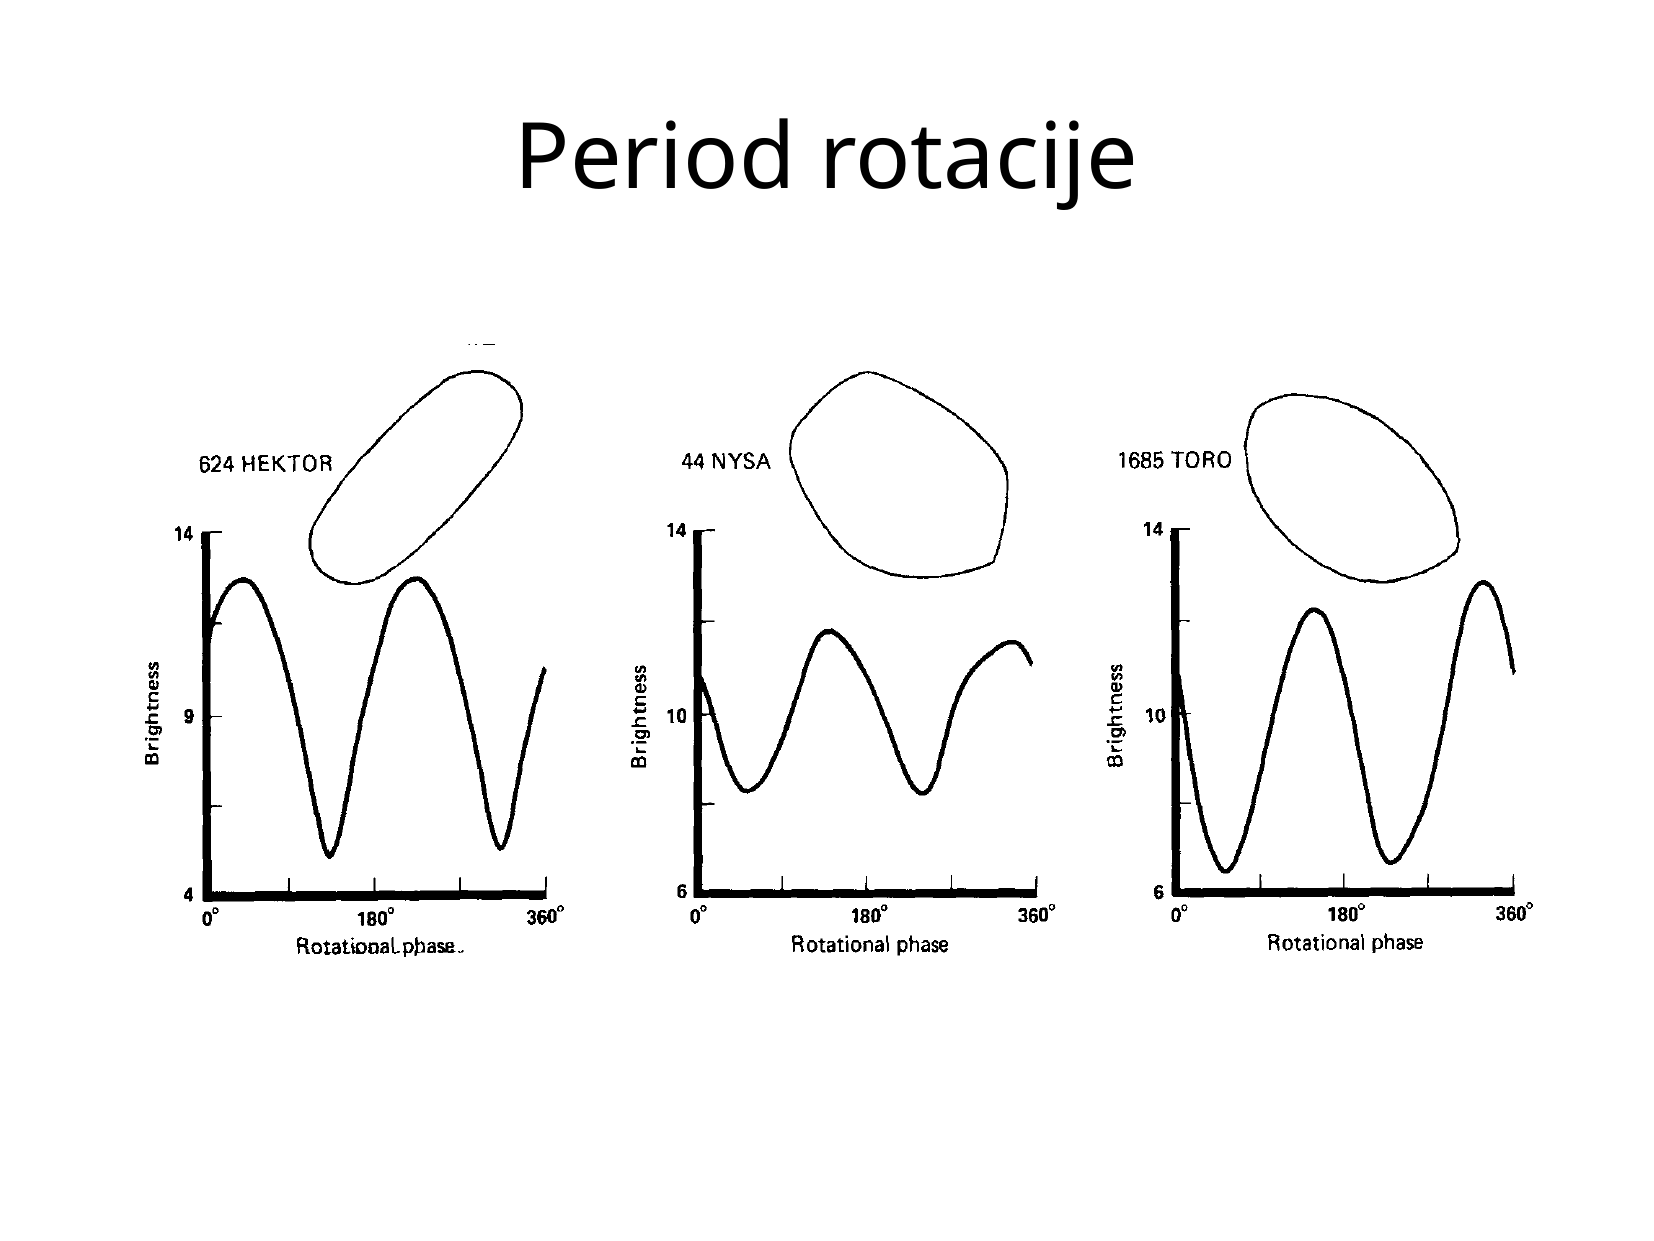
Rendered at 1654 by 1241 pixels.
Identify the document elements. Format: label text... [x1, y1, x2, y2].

title Period rotacije [82, 49, 1571, 257]
picture [120, 344, 1546, 991]
